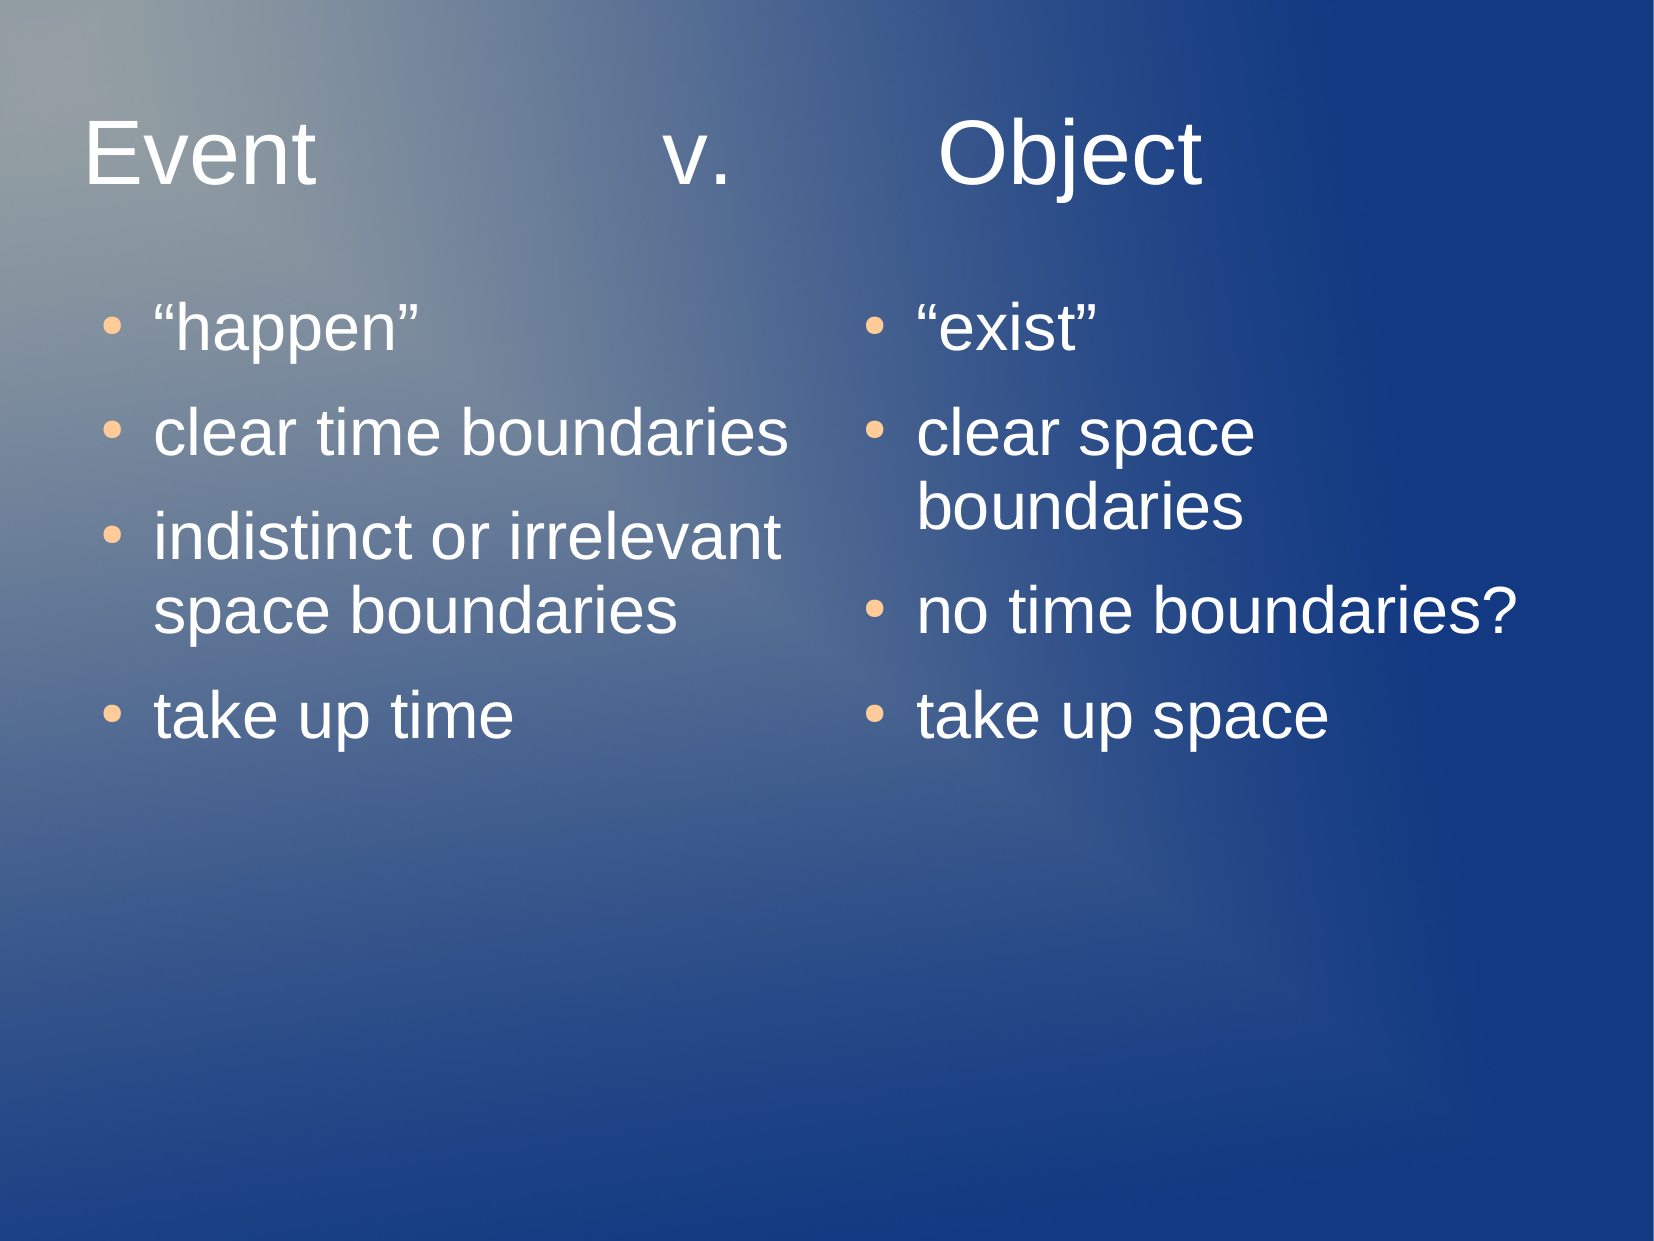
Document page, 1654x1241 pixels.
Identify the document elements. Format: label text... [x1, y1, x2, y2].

picture [0, 0, 1654, 1241]
list “happen” clear time boundaries indistinct or irrelevant space boundaries take up time [82, 290, 809, 1109]
list “exist” clear space boundaries no time boundaries? take up space [845, 290, 1572, 1094]
title Event v. Object [82, 49, 1571, 257]
